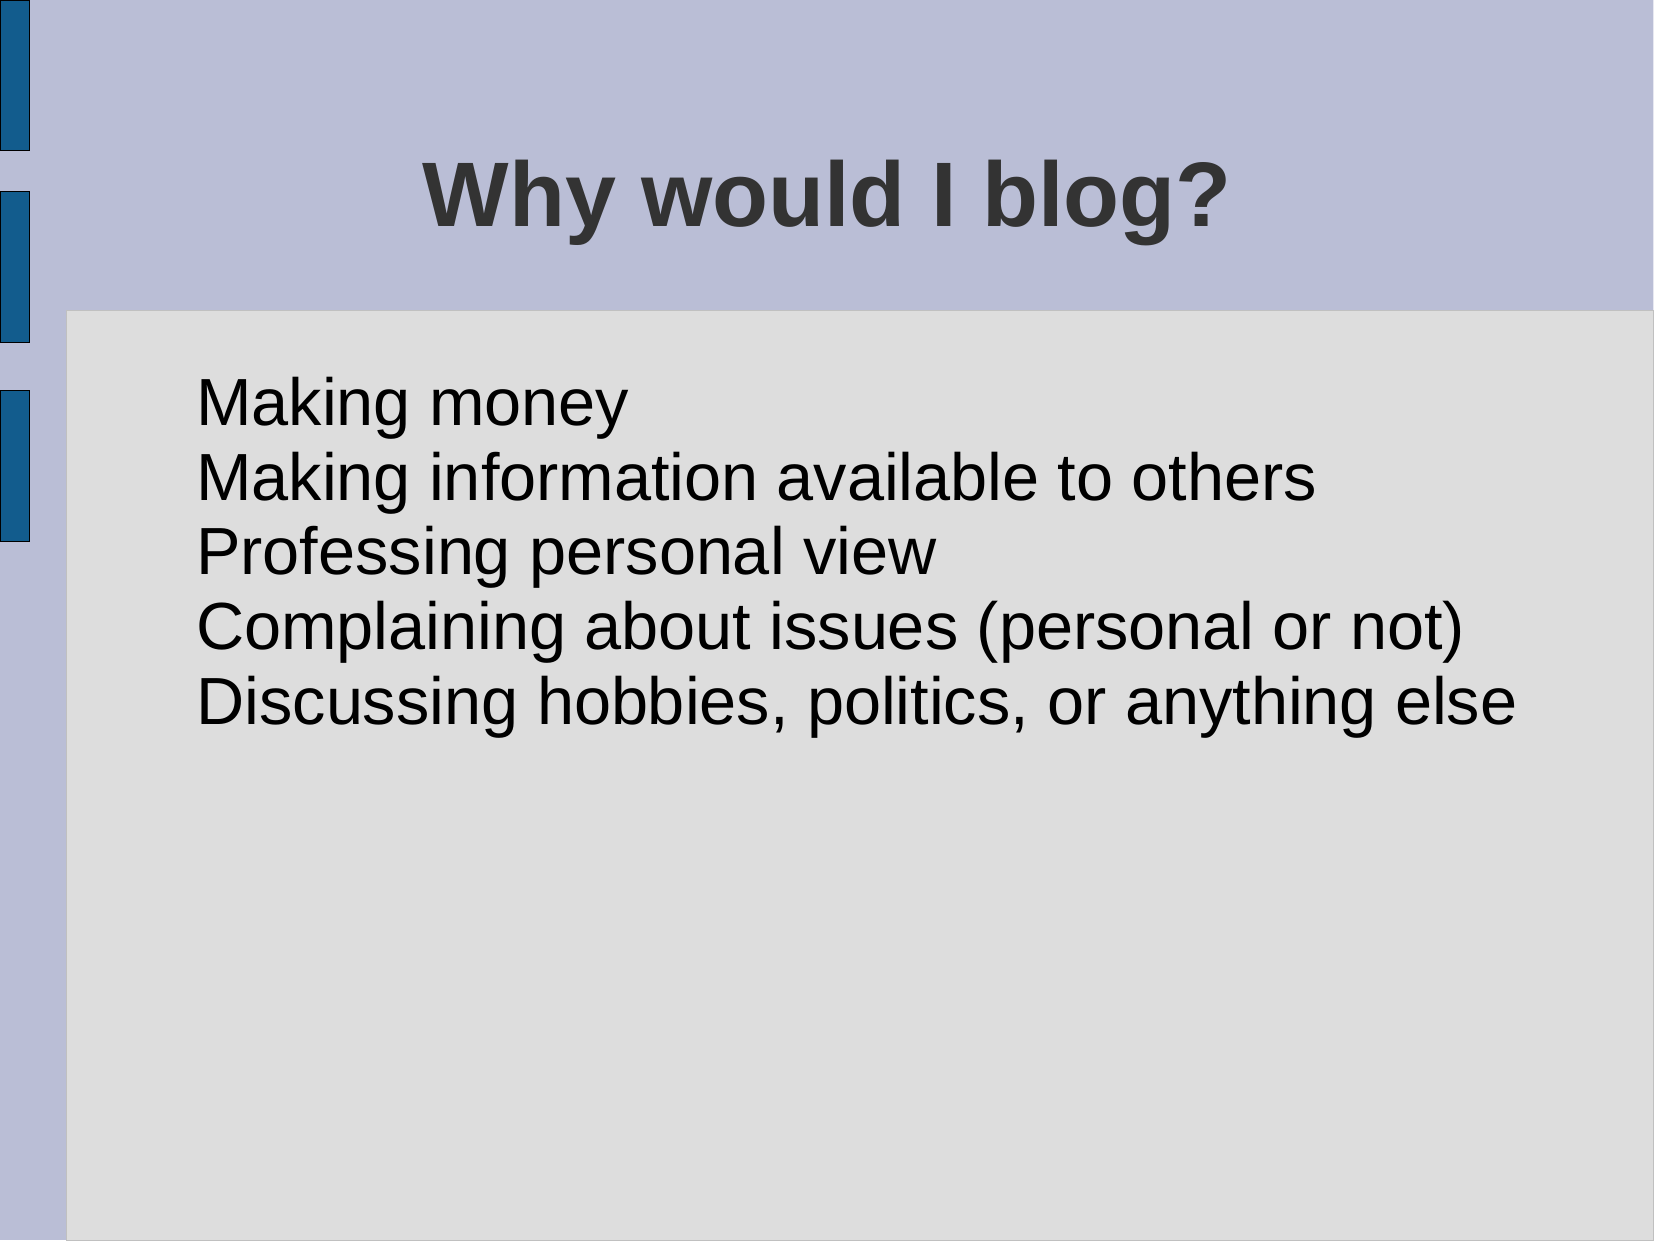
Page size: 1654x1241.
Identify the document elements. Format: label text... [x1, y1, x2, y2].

title Why would I blog? [121, 91, 1534, 299]
list Making money Making information available to others Professing personal view Complaining about issues (personal or not) Discussing hobbies, politics, or anything else [178, 364, 1570, 1147]
